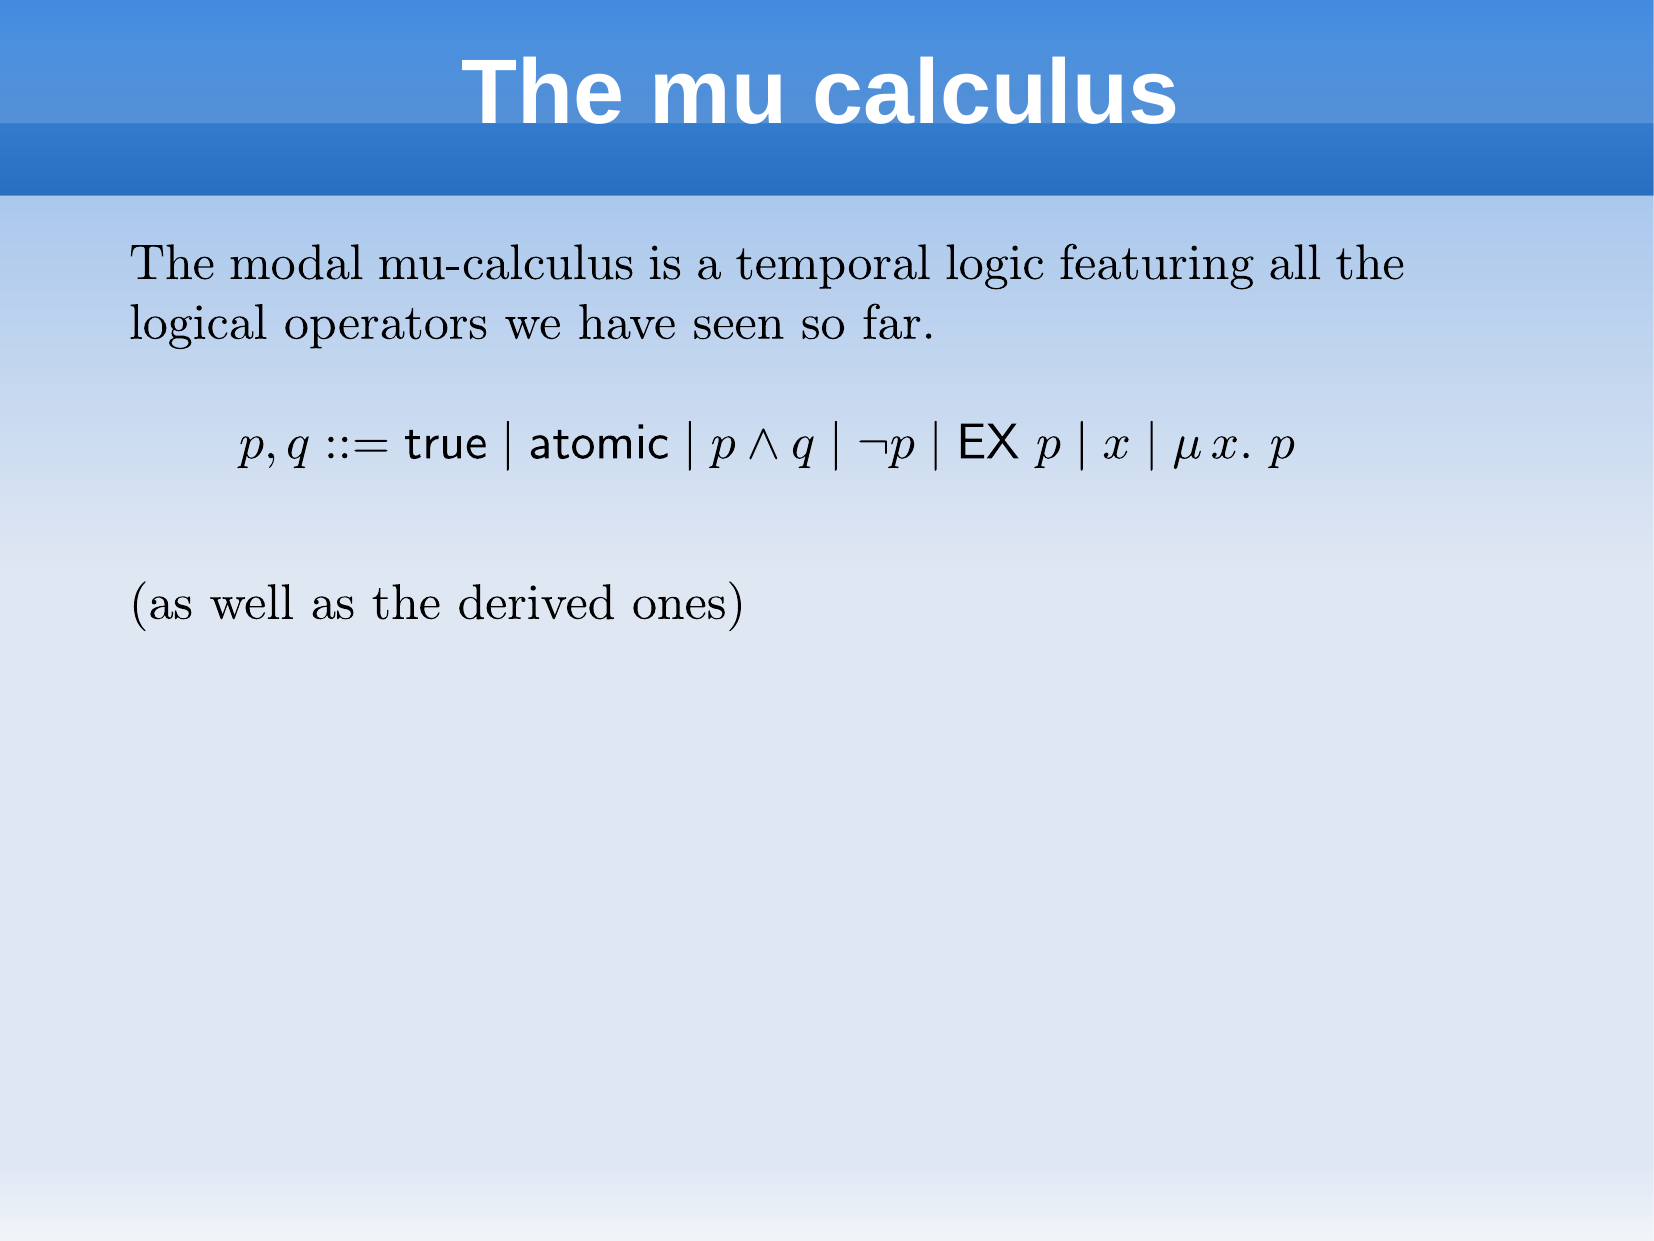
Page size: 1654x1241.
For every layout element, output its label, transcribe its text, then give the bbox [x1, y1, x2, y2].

title The mu calculus [76, 0, 1565, 188]
text_box [128, 243, 1405, 632]
picture [0, 0, 1654, 1241]
